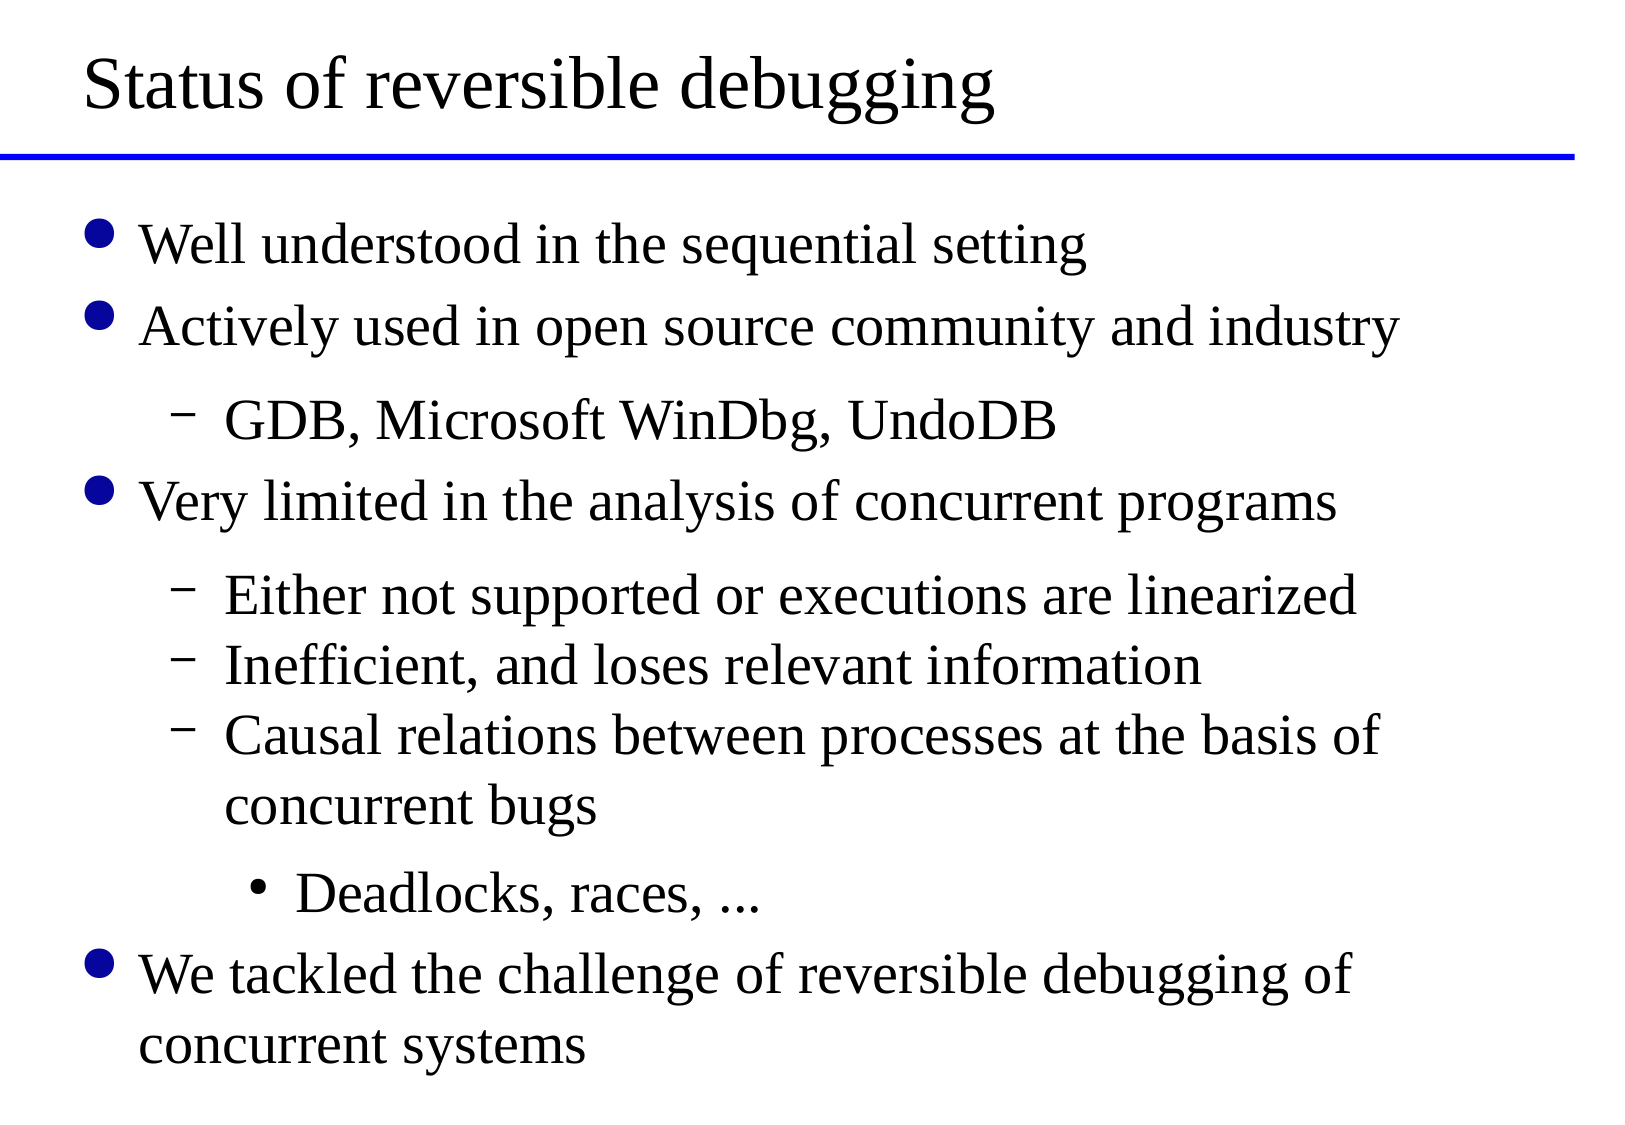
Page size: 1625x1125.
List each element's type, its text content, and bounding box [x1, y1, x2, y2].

title Status of reversible debugging [67, 27, 1544, 131]
list Well understood in the sequential setting Actively used in open source community and industry GDB, Microsoft WinDbg, UndoDB Very limited in the analysis of concurrent programs Either not supported or executions are linearized Inefficient, and loses relevant information Causal relations between processes at the basis of concurrent bugs Deadlocks, races, ... We tackled the challenge of reversible debugging of concurrent systems [67, 198, 1478, 1061]
